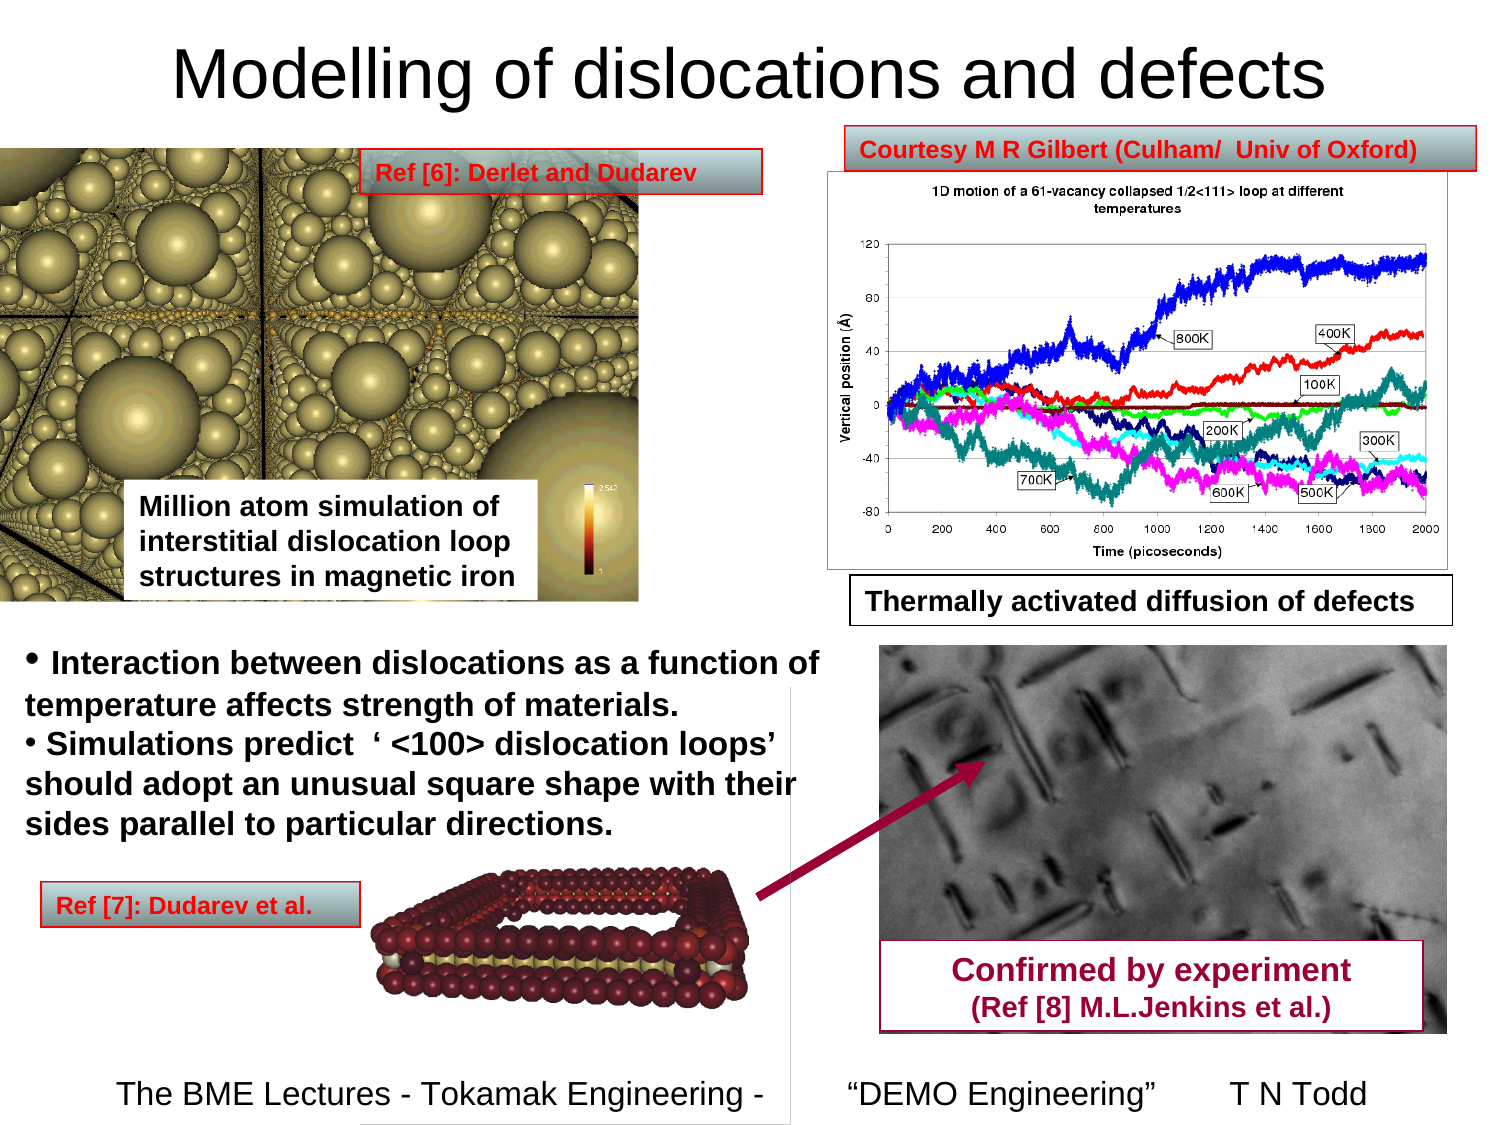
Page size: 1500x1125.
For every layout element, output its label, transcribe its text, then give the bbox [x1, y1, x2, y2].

text_box Thermally activated diffusion of defects [849, 574, 1453, 626]
text_box Courtesy M R Gilbert (Culham/ Univ of Oxford) [844, 125, 1477, 171]
text_box Interaction between dislocations as a function of temperature affects strength of materials. Simulations predict ‘ <100> dislocation loops’ should adopt an unusual square shape with their sides parallel to particular directions. [10, 624, 891, 851]
text_box Modelling of dislocations and defects [75, 7, 1426, 133]
picture [360, 687, 791, 1125]
text_box Ref [6]: Derlet and Dudarev [360, 148, 762, 195]
picture [0, 148, 639, 602]
chart [879, 645, 1447, 1034]
text_box Million atom simulation of interstitial dislocation loop structures in magnetic iron [123, 479, 538, 601]
text_box Confirmed by experiment (Ref [8] M.L.Jenkins et al.) [879, 940, 1424, 1031]
text_box Ref [7]: Dudarev et al. [41, 881, 361, 927]
picture [774, 78, 1500, 576]
